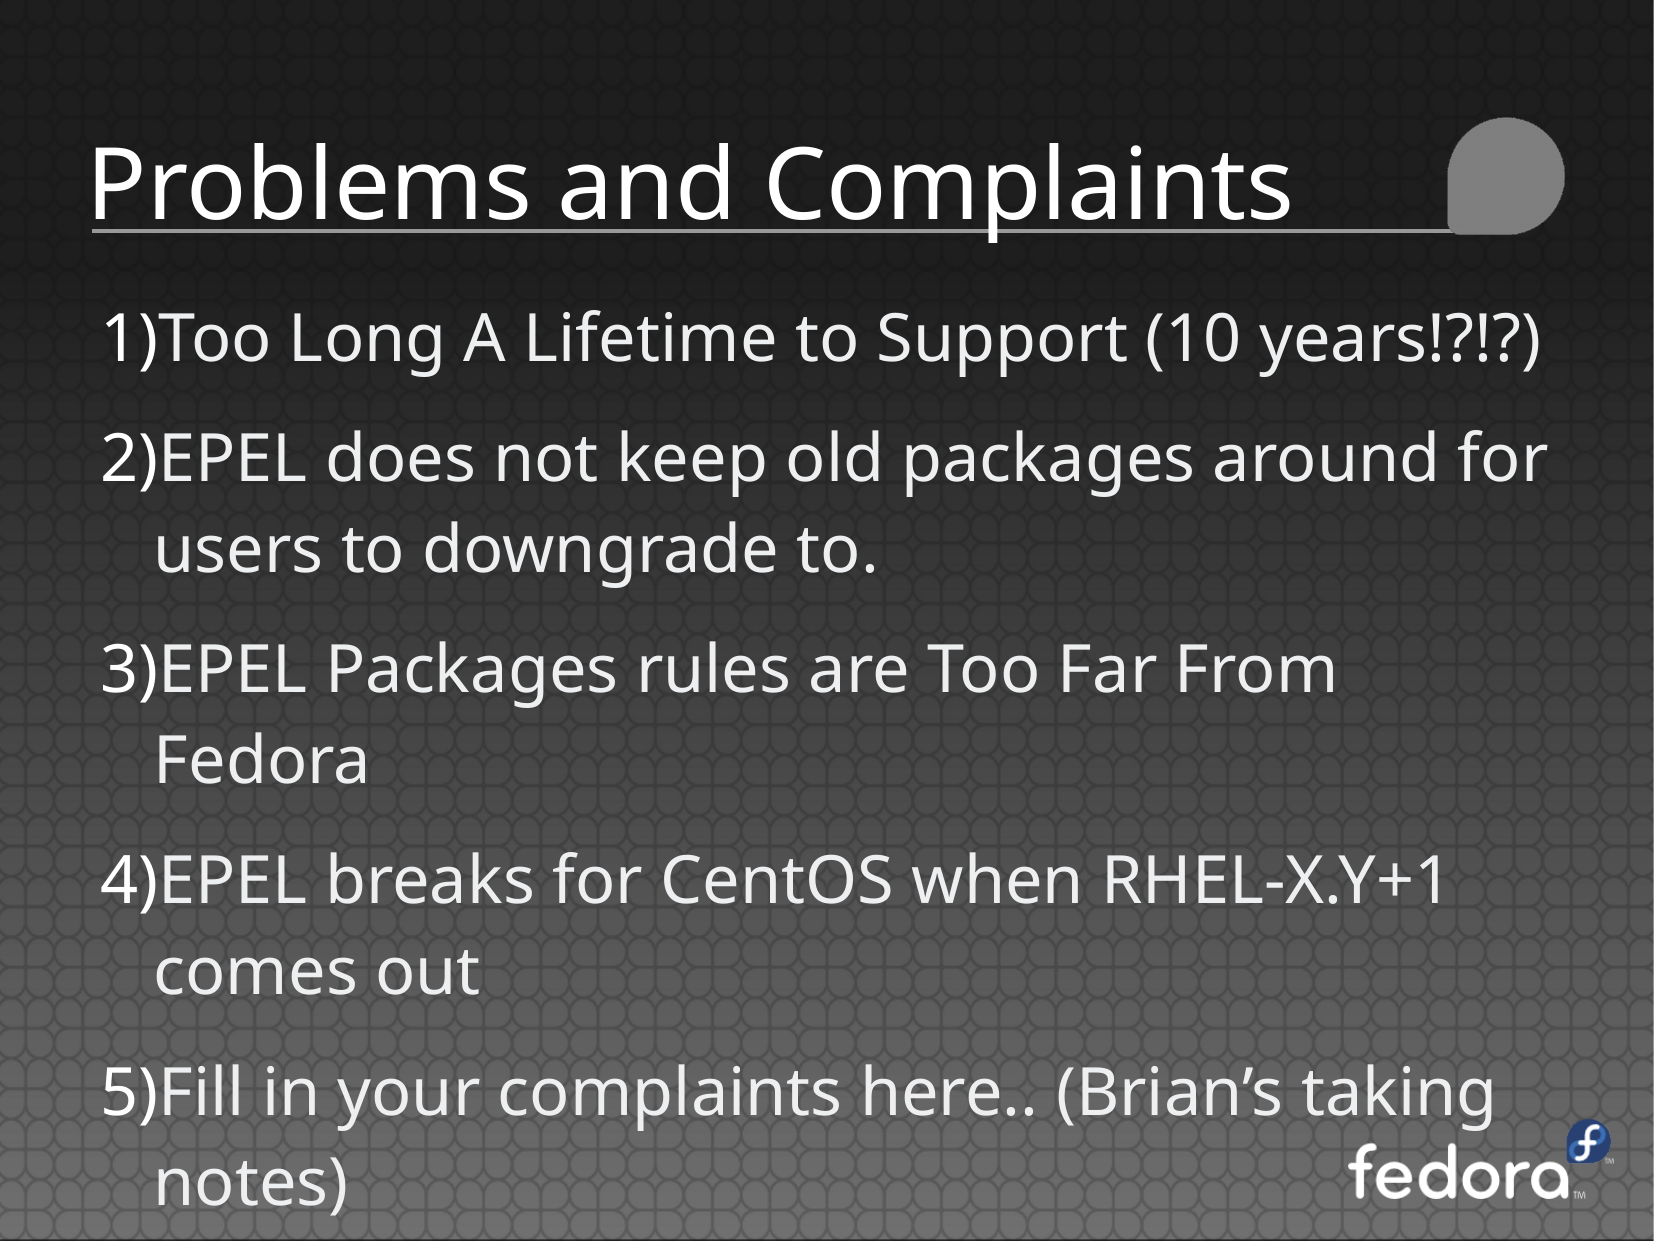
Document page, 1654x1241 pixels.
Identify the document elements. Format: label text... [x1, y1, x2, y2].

picture [0, 0, 1654, 1241]
title Problems and Complaints [86, 112, 1576, 249]
list Too Long A Lifetime to Support (10 years!?!?) EPEL does not keep old packages around for users to downgrade to. EPEL Packages rules are Too Far From Fedora EPEL breaks for CentOS when RHEL-X.Y+1 comes out Fill in your complaints here.. (Brian’s taking notes) [82, 290, 1571, 1027]
